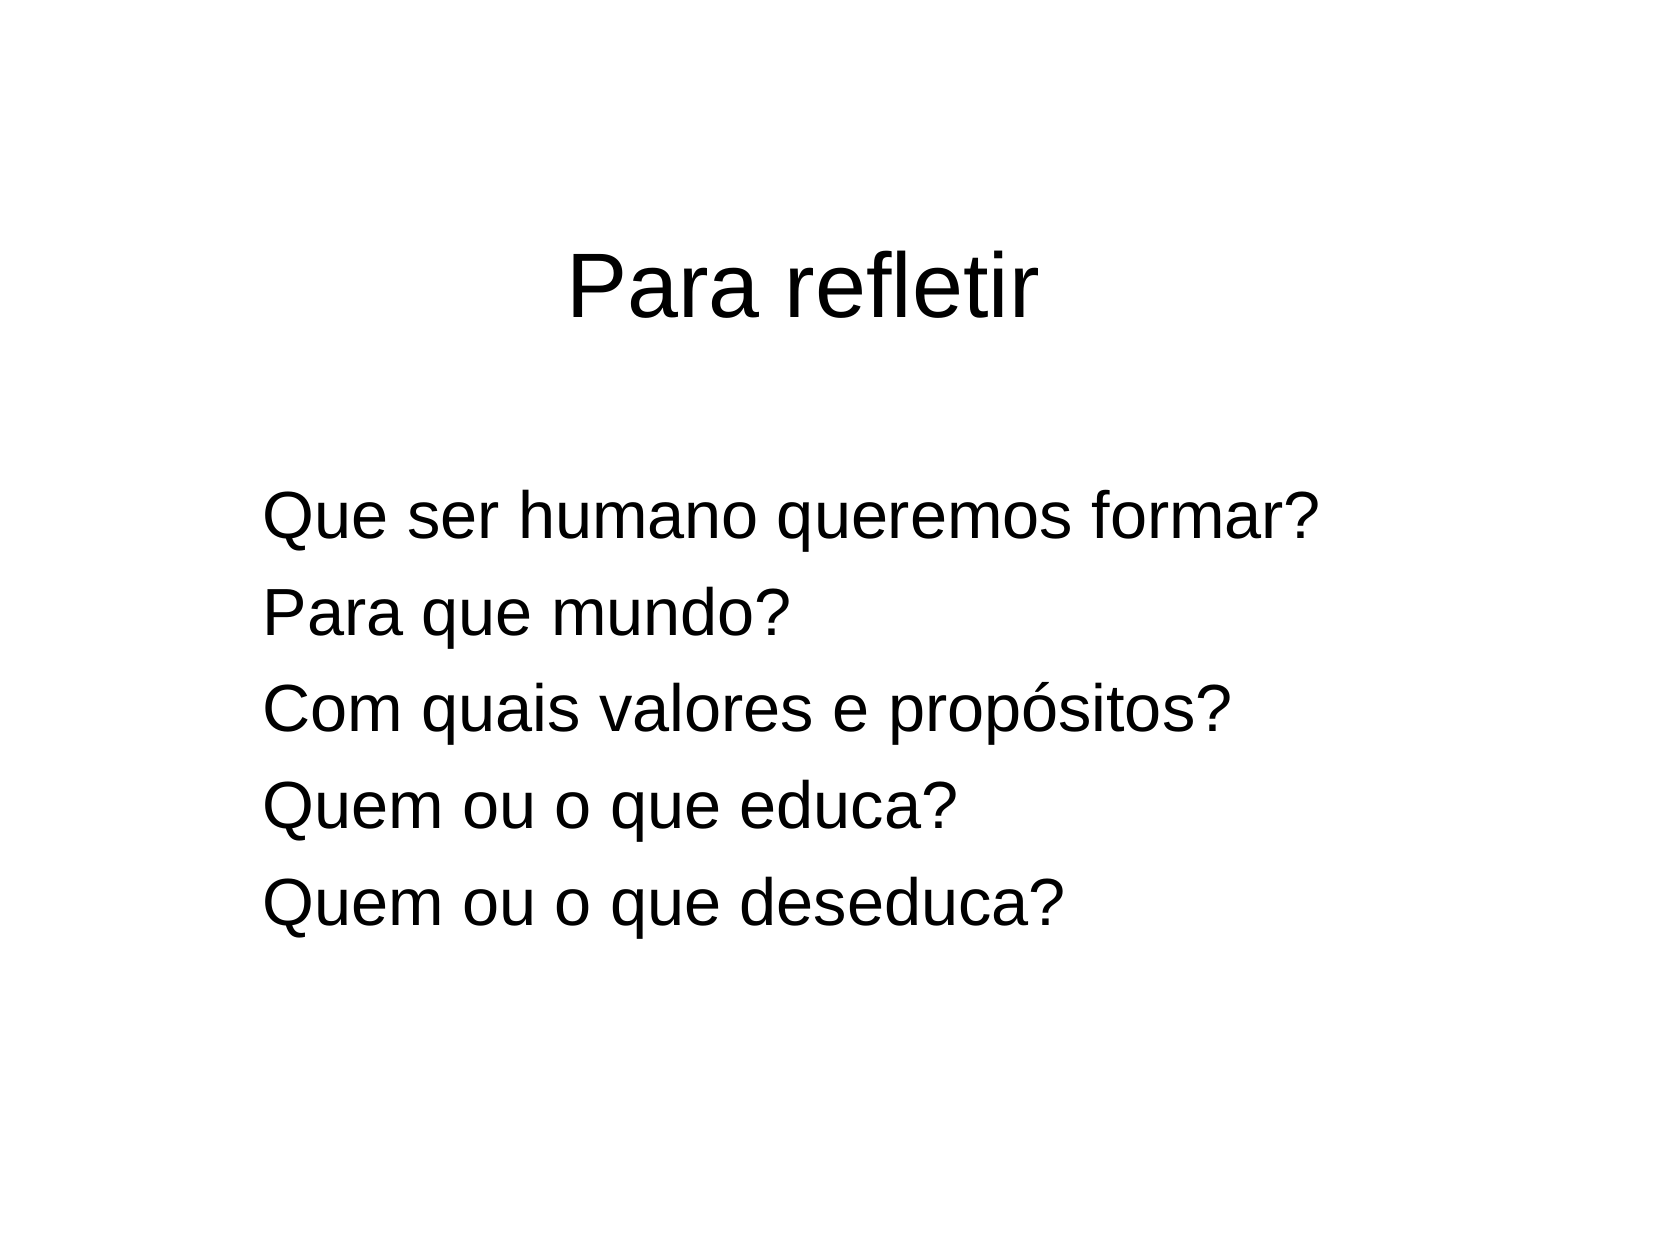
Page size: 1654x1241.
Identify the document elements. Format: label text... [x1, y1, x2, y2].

title Para refletir [100, 177, 1506, 384]
list Que ser humano queremos formar? Para que mundo? Com quais valores e propósitos? Quem ou o que educa? Quem ou o que deseduca? [248, 463, 1654, 1050]
